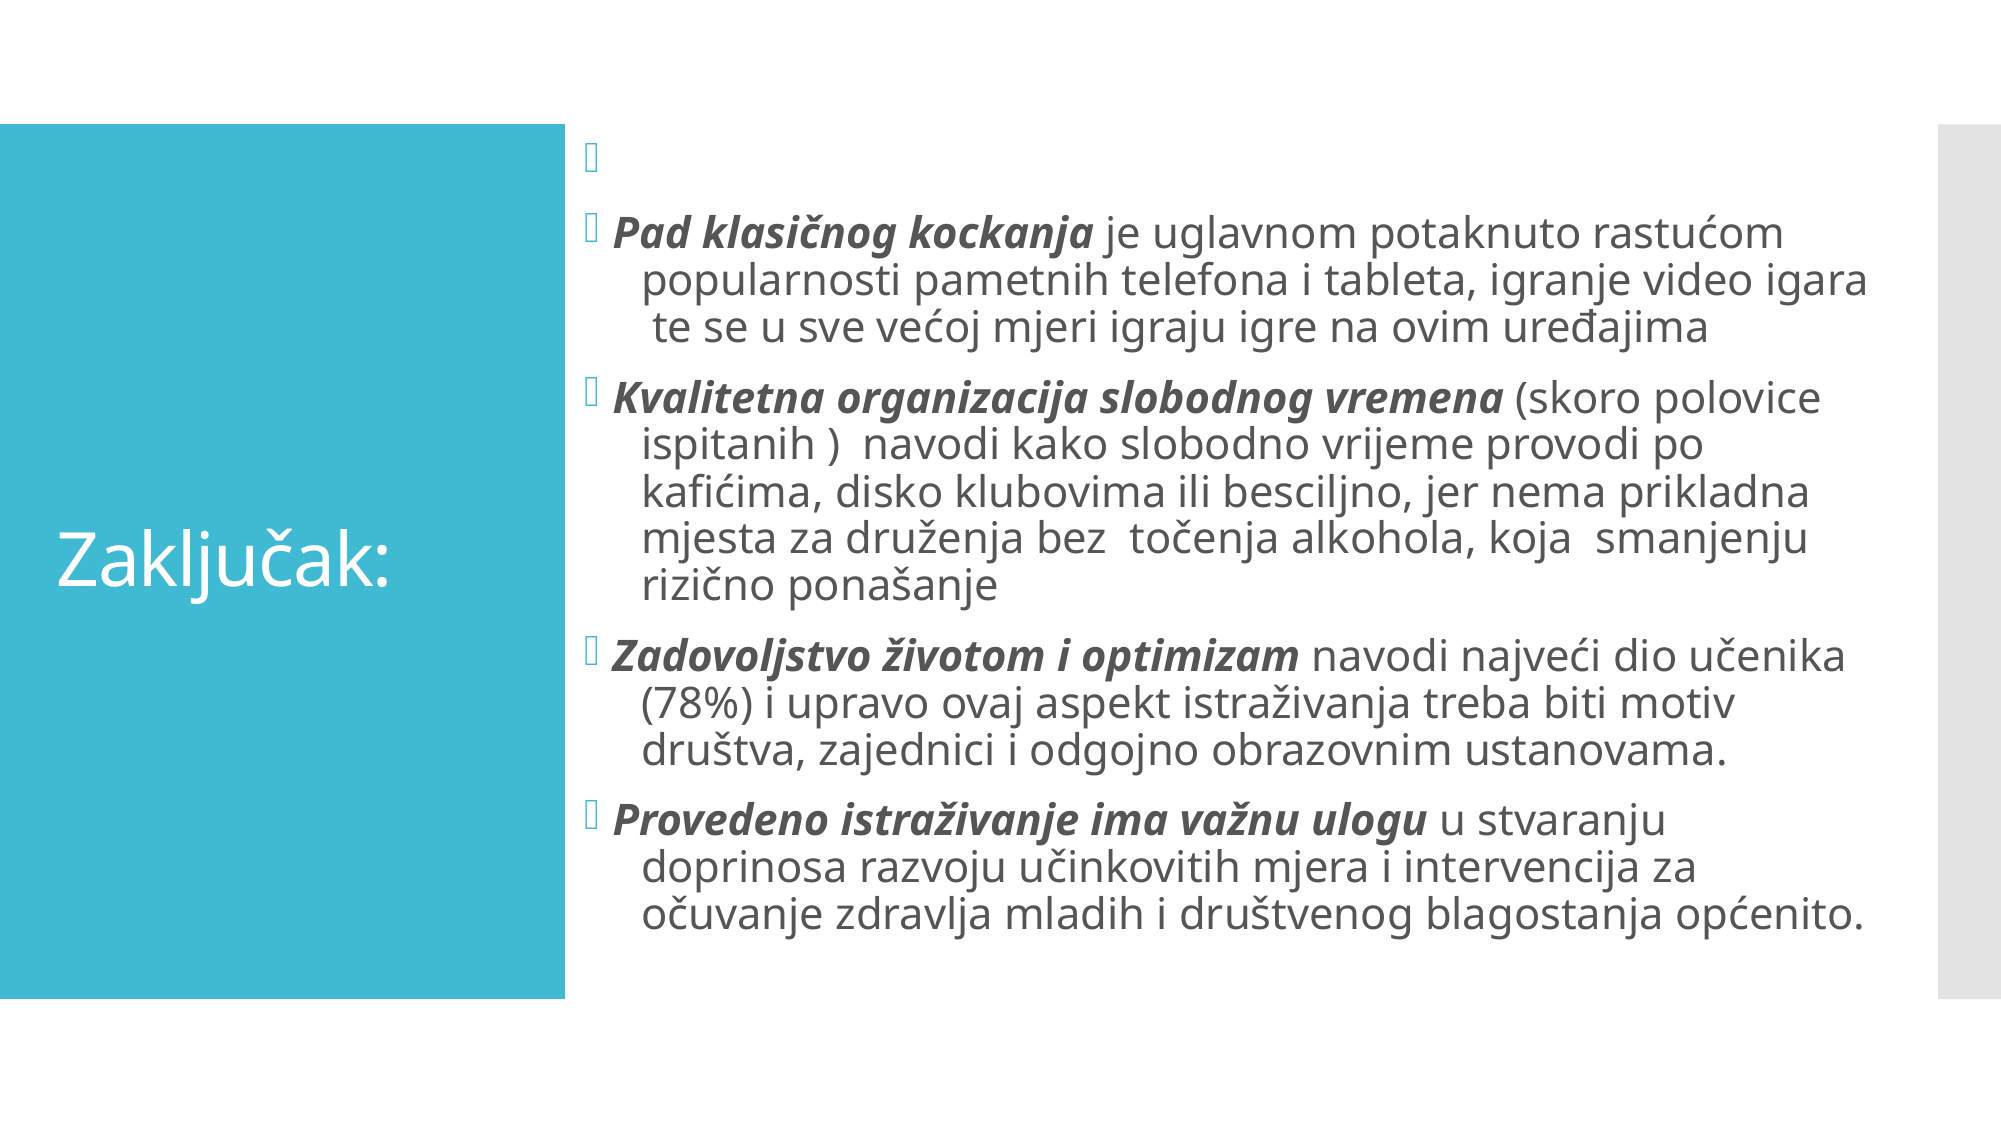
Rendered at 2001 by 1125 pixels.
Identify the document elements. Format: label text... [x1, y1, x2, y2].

title Zaključak: [41, 184, 526, 940]
list Pad klasičnog kockanja je uglavnom potaknuto rastućom popularnosti pametnih telefona i tableta, igranje video igara te se u sve većoj mjeri igraju igre na ovim uređajima Kvalitetna organizacija slobodnog vremena (skoro polovice ispitanih ) navodi kako slobodno vrijeme provodi po kafićima, disko klubovima ili besciljno, jer nema prikladna mjesta za druženja bez točenja alkohola, koja smanjenju rizično ponašanje Zadovoljstvo životom i optimizam navodi najveći dio učenika (78%) i upravo ovaj aspekt istraživanja treba biti motiv društva, zajednici i odgojno obrazovnim ustanovama. Provedeno istraživanje ima važnu ulogu u stvaranju doprinosa razvoju učinkovitih mjera i intervencija za očuvanje zdravlja mladih i društvenog blagostanja općenito. [569, 92, 1889, 982]
